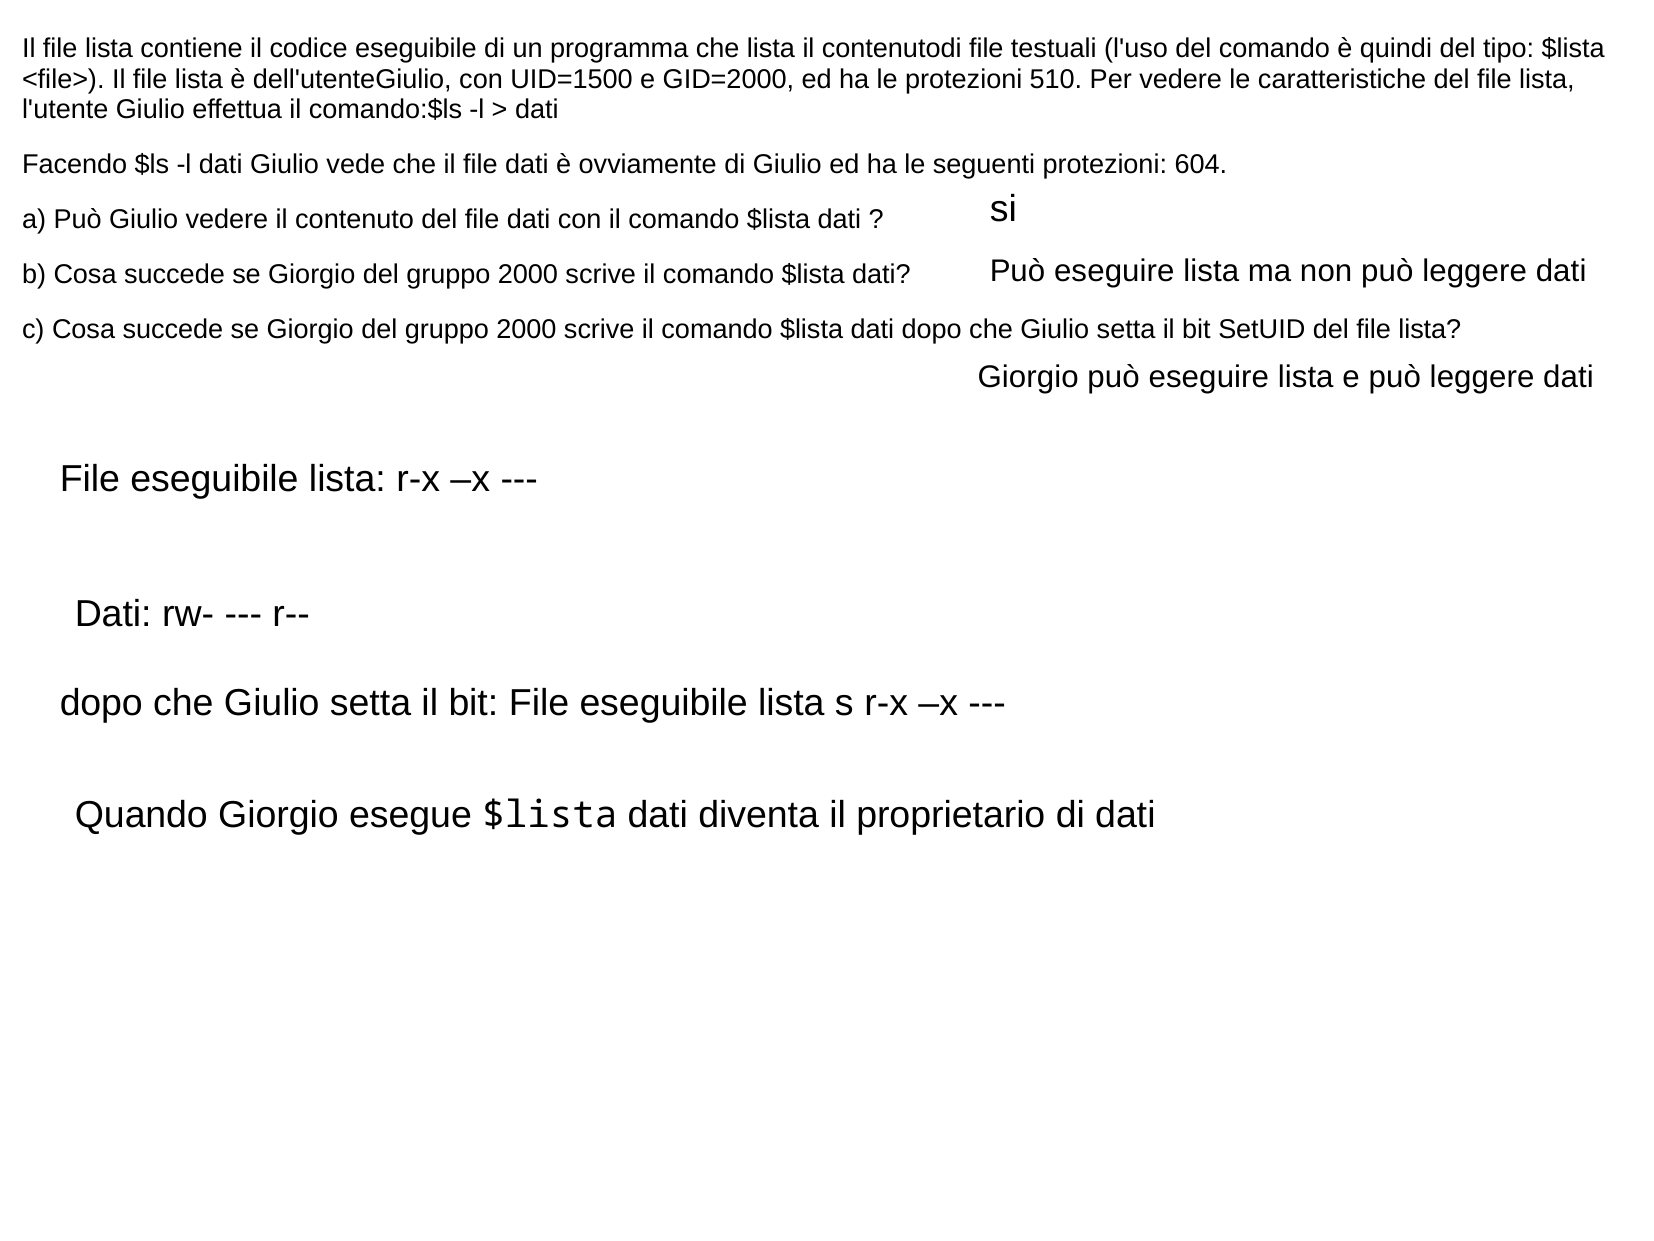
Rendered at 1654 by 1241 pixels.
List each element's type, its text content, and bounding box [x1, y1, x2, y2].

text_box Il file lista contiene il codice eseguibile di un programma che lista il contenutodi file testuali (l'uso del comando è quindi del tipo: $lista <file>). Il file lista è dell'utenteGiulio, con UID=1500 e GID=2000, ed ha le protezioni 510. Per vedere le caratteristiche del file lista, l'utente Giulio effettua il comando:$ls -­l > dati Facendo $ls -­l dati Giulio vede che il file dati è ovviamente di Giulio ed ha le seguenti protezioni: 604. a) Può Giulio vedere il contenuto del file dati con il comando $lista dati ? b) Cosa succede se Giorgio del gruppo 2000 scrive il comando $lista dati? c) Cosa succede se Giorgio del gruppo 2000 scrive il comando $lista dati dopo che Giulio setta il bit SetUID del file lista? [7, 26, 1654, 352]
text_box Dati: rw- --- r-- [60, 585, 826, 642]
text_box Giorgio può eseguire lista e può leggere dati [962, 352, 1642, 403]
text_box Può eseguire lista ma non può leggere dati [975, 245, 1654, 296]
text_box dopo che Giulio setta il bit: File eseguibile lista s r-x –x --- [45, 674, 1261, 732]
text_box File eseguibile lista: r-x –x --- [45, 450, 1261, 507]
text_box Quando Giorgio esegue $lista dati diventa il proprietario di dati [60, 780, 1171, 841]
text_box si [975, 180, 1126, 238]
